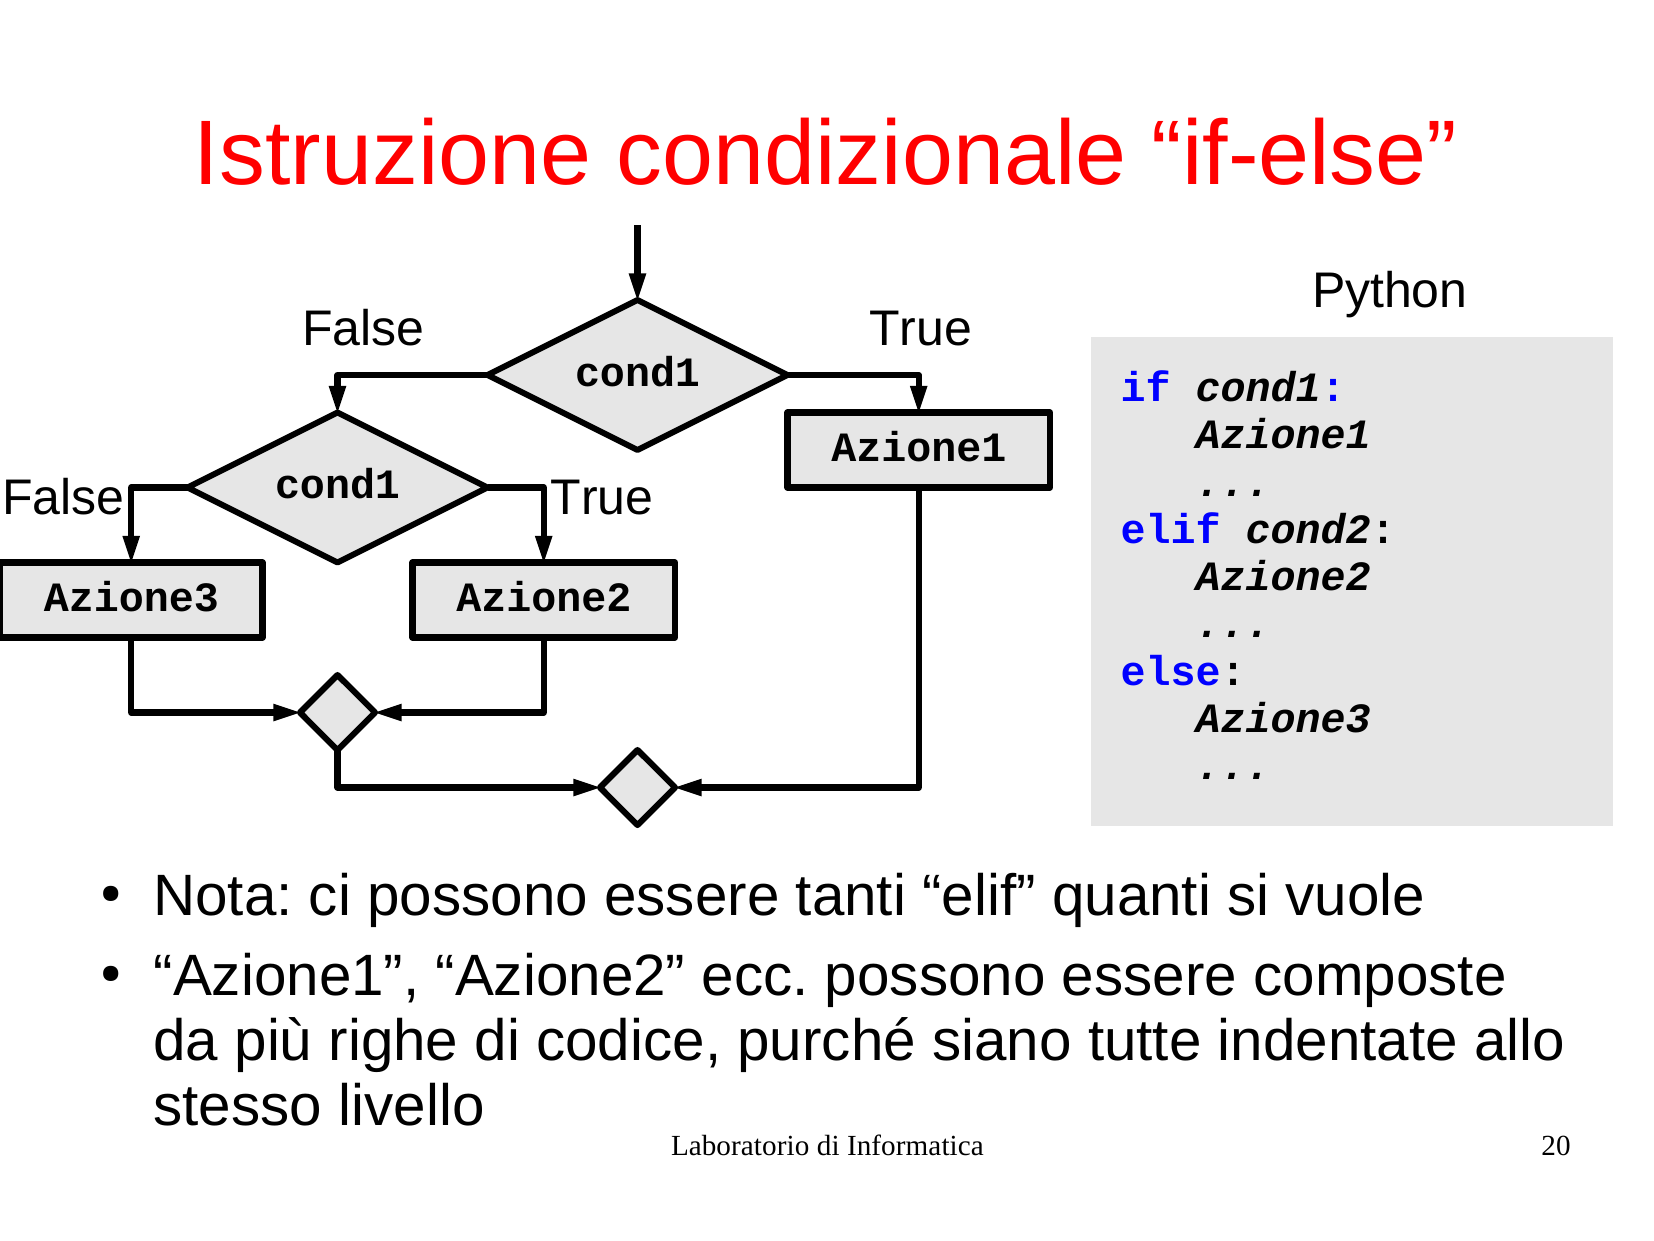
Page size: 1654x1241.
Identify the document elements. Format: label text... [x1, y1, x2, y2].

text_box False [2, 469, 125, 526]
text_box Azione1 [787, 412, 1051, 488]
text_box cond1 [488, 300, 788, 451]
text_box if cond1: Azione1 ... elif cond2: Azione2 ... else: Azione3 ... [1091, 337, 1613, 826]
text_box Azione3 [0, 562, 263, 638]
title Istruzione condizionale “if-else” [82, 49, 1571, 257]
text_box [300, 675, 375, 750]
text_box cond1 [188, 412, 488, 563]
text_box True [869, 300, 976, 356]
list Nota: ci possono essere tanti “elif” quanti si vuole “Azione1”, “Azione2” ecc. possono essere composte da più righe di codice, purché siano tutte indentate allo stesso livello [82, 862, 1571, 1138]
text_box Python [1312, 262, 1468, 319]
text_box False [302, 300, 425, 356]
text_box [600, 750, 675, 826]
text_box Azione2 [412, 562, 676, 638]
text_box True [550, 469, 657, 526]
